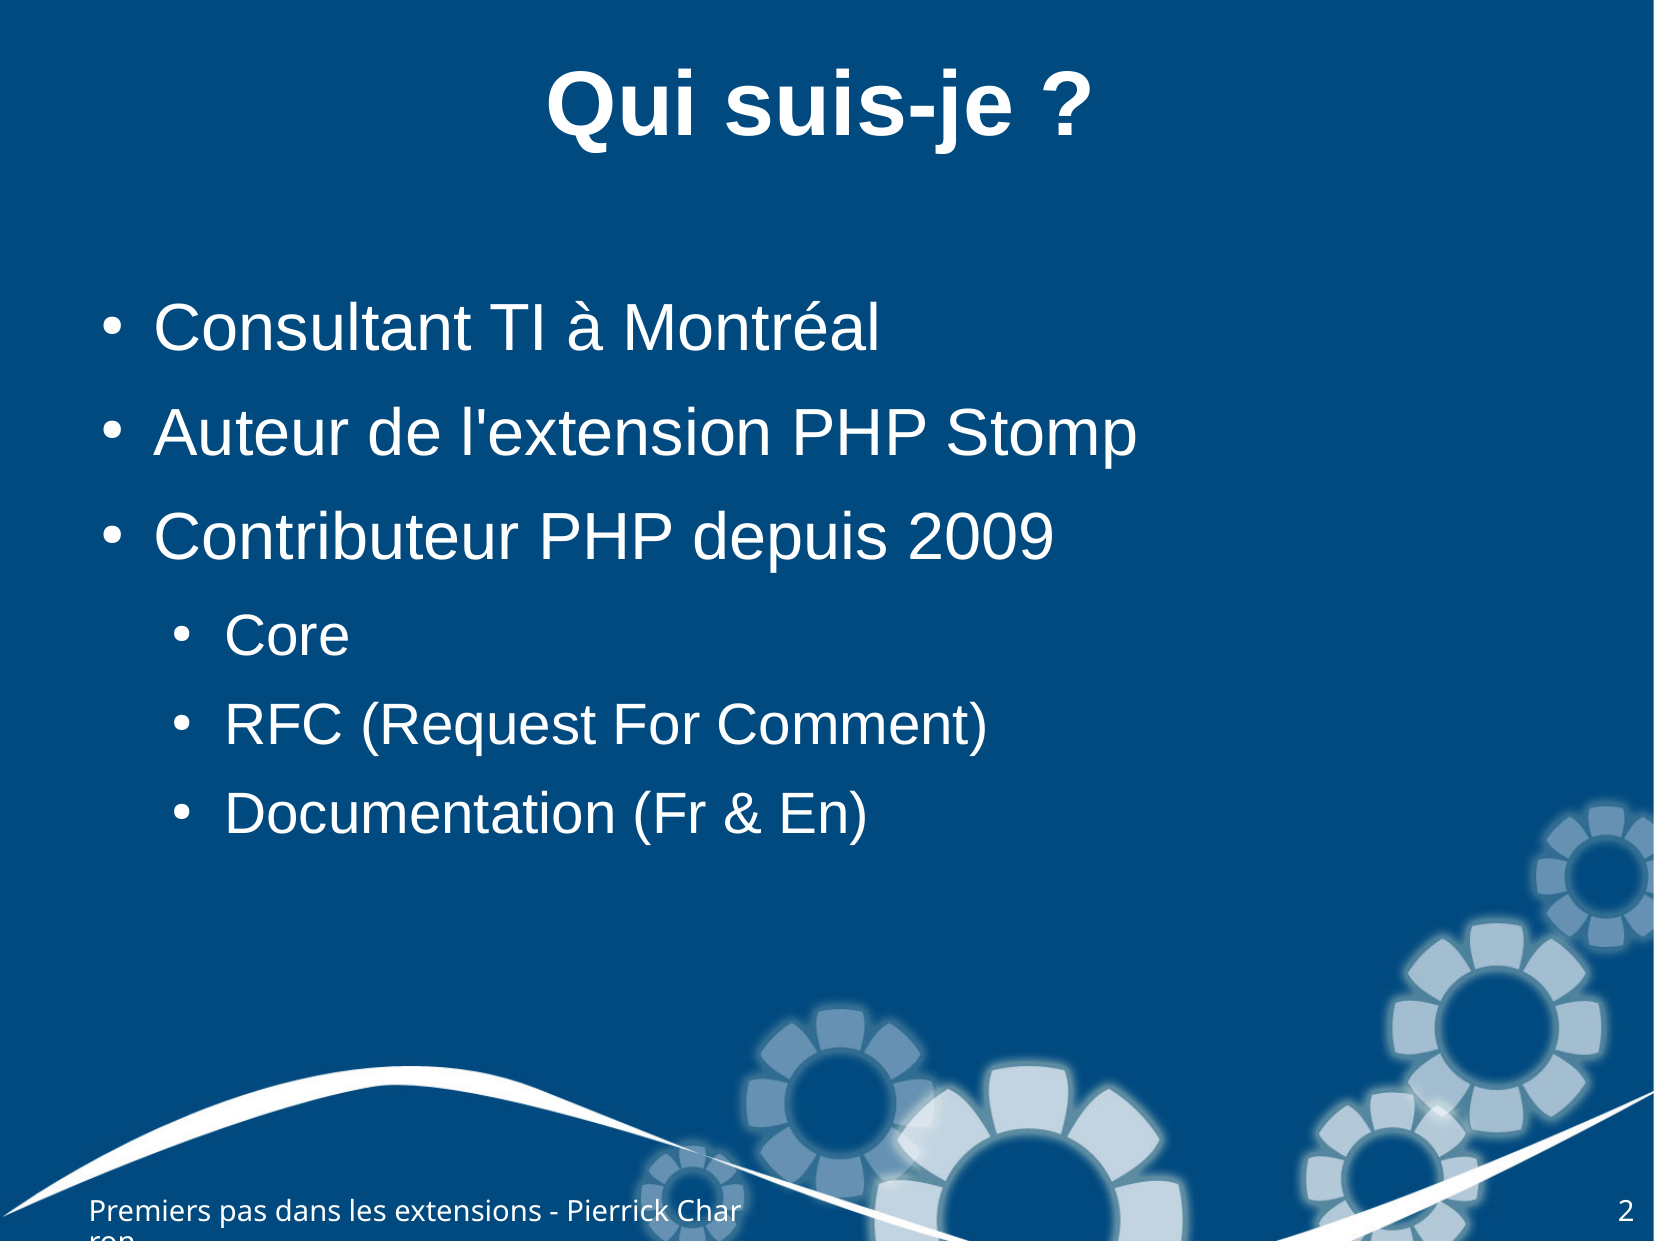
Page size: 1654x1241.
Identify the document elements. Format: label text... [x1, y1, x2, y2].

picture [0, 0, 1654, 1241]
title Qui suis-je ? [76, 0, 1565, 208]
list Consultant TI à Montréal Auteur de l'extension PHP Stomp Contributeur PHP depuis 2009 Core RFC (Request For Comment) Documentation (Fr & En) [82, 290, 1571, 1109]
